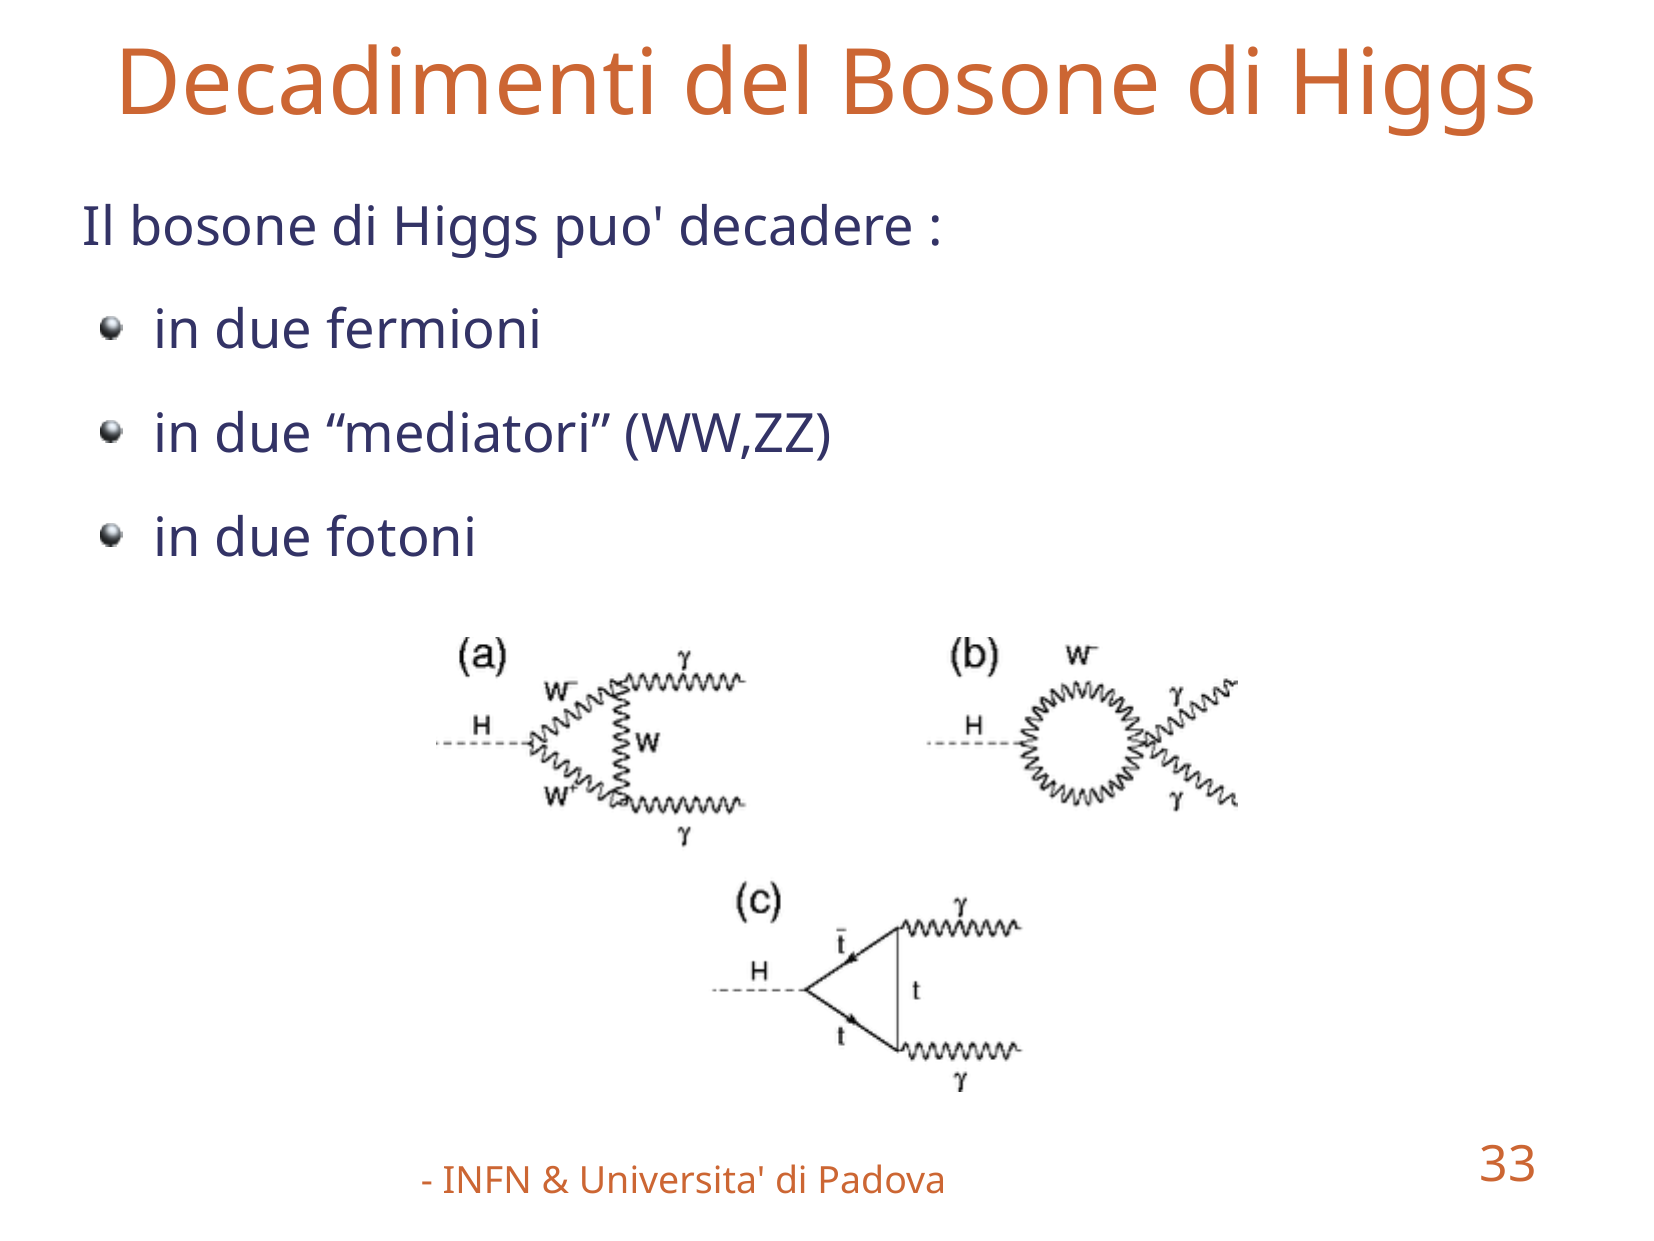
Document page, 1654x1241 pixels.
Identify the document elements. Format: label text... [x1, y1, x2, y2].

list Il bosone di Higgs puo' decadere : in due fermioni in due “mediatori” (WW,ZZ) in due fotoni [82, 187, 1571, 1094]
title Decadimenti del Bosone di Higgs [41, 10, 1613, 148]
picture [436, 637, 1238, 1092]
